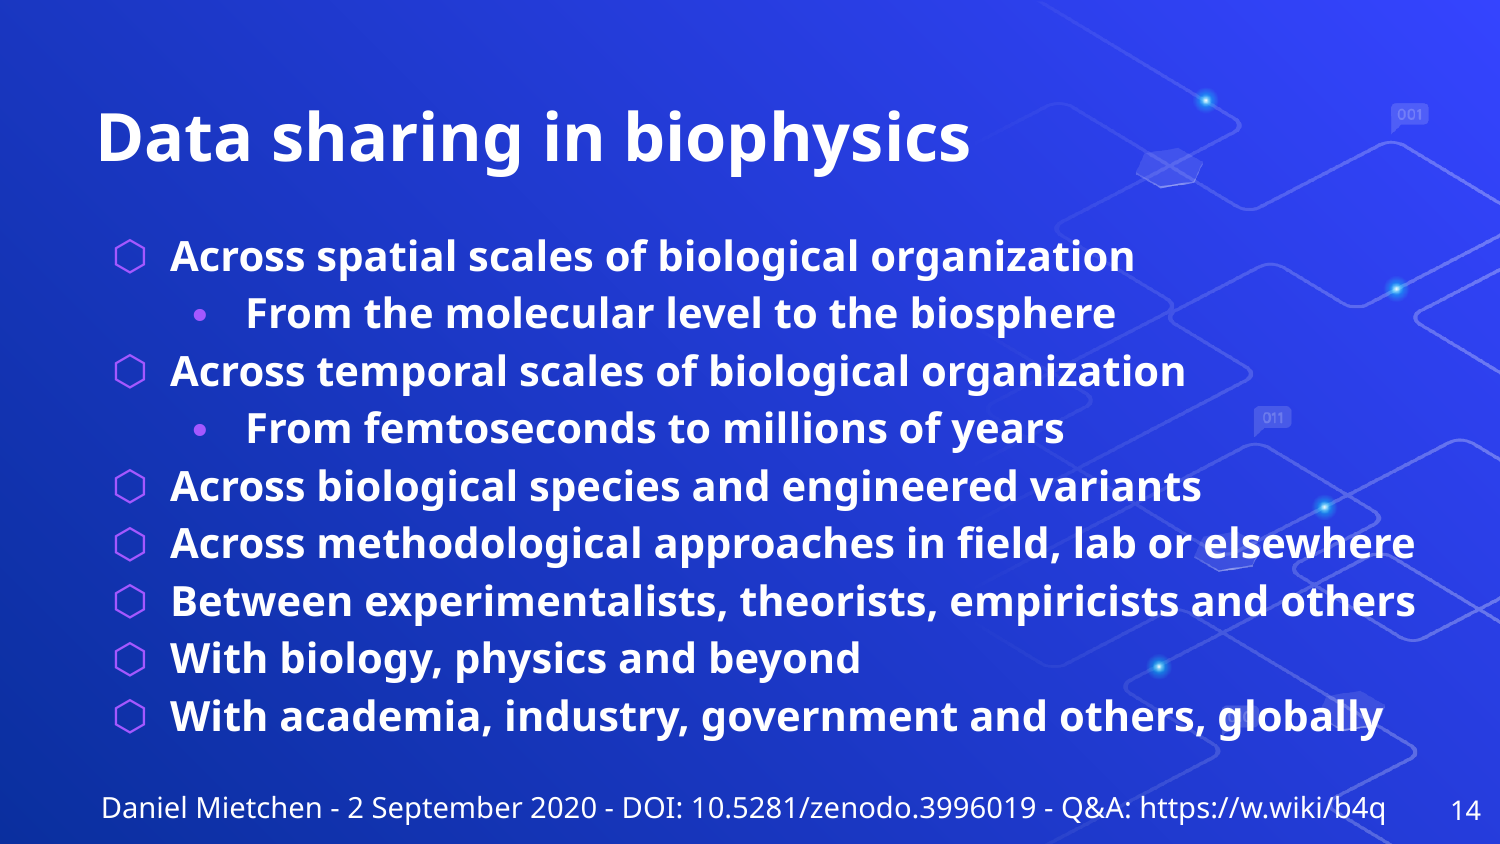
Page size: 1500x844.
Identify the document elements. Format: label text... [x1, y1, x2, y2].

list Across spatial scales of biological organization From the molecular level to the biosphere Across temporal scales of biological organization From femtoseconds to millions of years Across biological species and engineered variants Across methodological approaches in field, lab or elsewhere Between experimentalists, theorists, empiricists and others With biology, physics and beyond With academia, industry, government and others, globally [95, 221, 1424, 740]
text_box Daniel Mietchen - 2 September 2020 - DOI: 10.5281/zenodo.3996019 - Q&A: https://w.wiki/b4q [18, 774, 1471, 832]
picture [0, 0, 1500, 844]
title Data sharing in biophysics [95, 33, 1463, 175]
slide_number 1 [1391, 779, 1482, 844]
